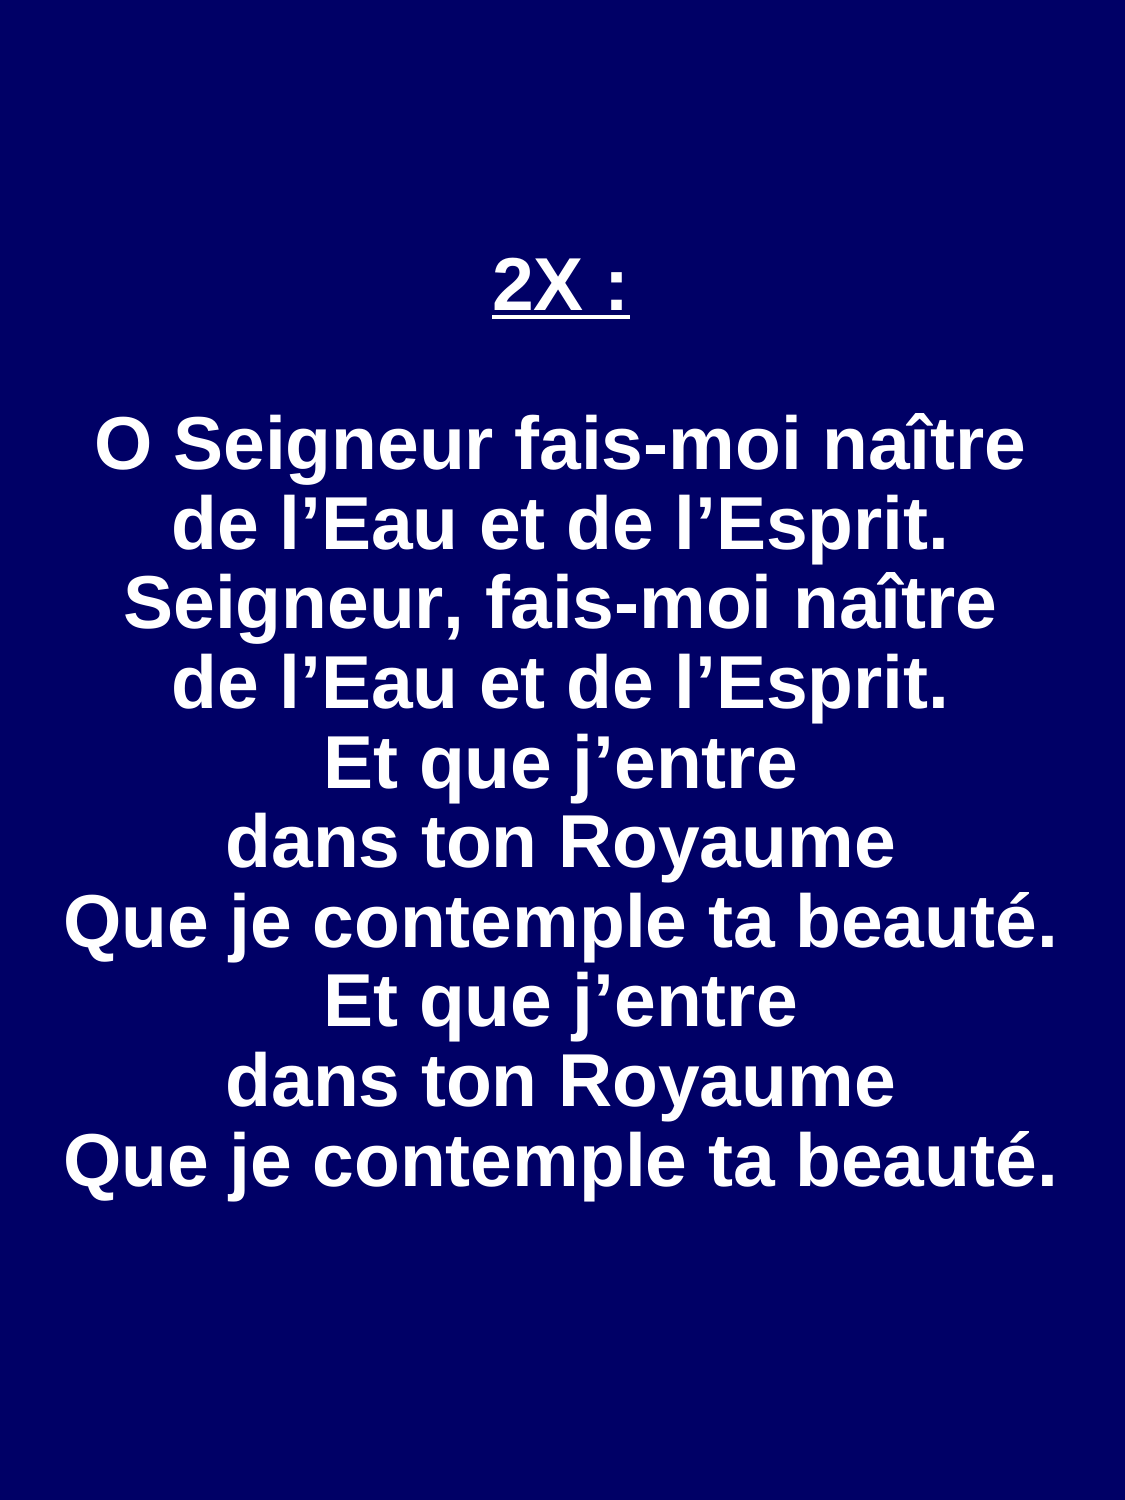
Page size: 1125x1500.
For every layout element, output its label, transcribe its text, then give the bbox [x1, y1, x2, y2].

text_box 2X : O Seigneur fais-moi naître de l’Eau et de l’Esprit. Seigneur, fais-moi naître de l’Eau et de l’Esprit. Et que j’entre dans ton Royaume Que je contemple ta beauté. Et que j’entre dans ton Royaume Que je contemple ta beauté. [11, 35, 1111, 1441]
